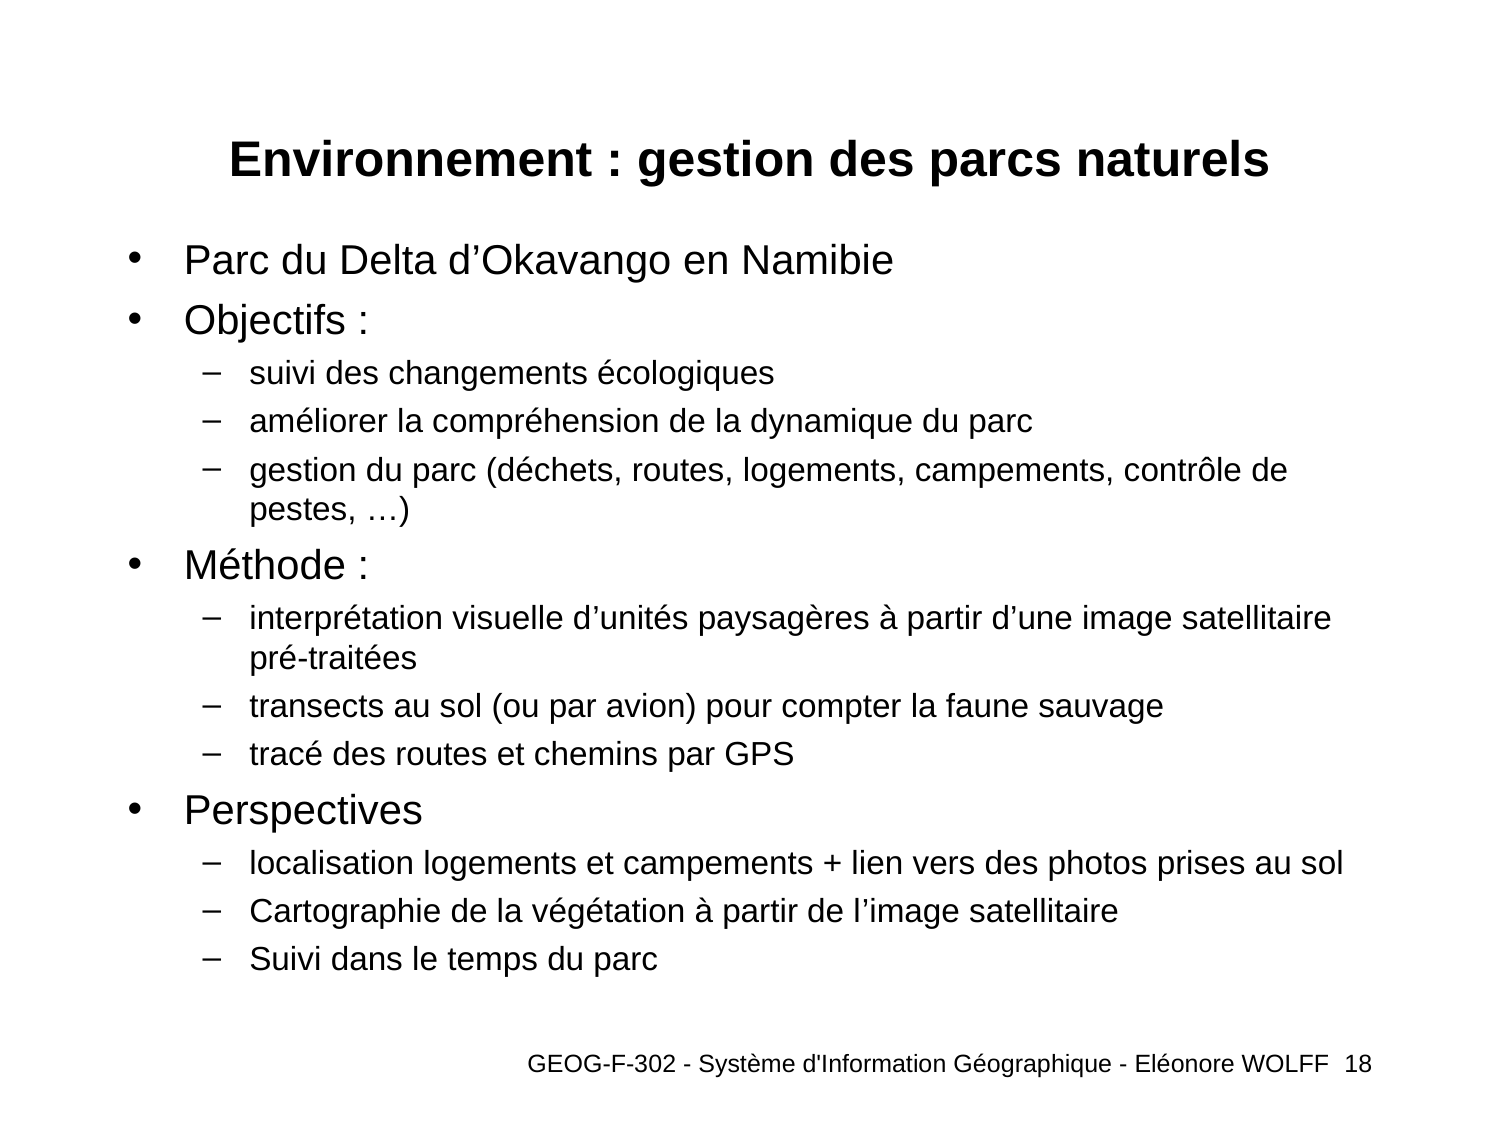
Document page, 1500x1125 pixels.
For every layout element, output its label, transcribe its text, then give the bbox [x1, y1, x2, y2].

list Parc du Delta d’Okavango en Namibie Objectifs : suivi des changements écologiques améliorer la compréhension de la dynamique du parc gestion du parc (déchets, routes, logements, campements, contrôle de pestes, …) Méthode : interprétation visuelle d’unités paysagères à partir d’une image satellitaire pré-traitées transects au sol (ou par avion) pour compter la faune sauvage tracé des routes et chemins par GPS Perspectives localisation logements et campements + lien vers des photos prises au sol Cartographie de la végétation à partir de l’image satellitaire Suivi dans le temps du parc [112, 224, 1388, 1026]
text_box GEOG-F-302 - Système d'Information Géographique - Eléonore WOLFF [512, 1026, 988, 1101]
text_box <number> [1074, 1026, 1388, 1101]
title Environnement : gestion des parcs naturels [112, 99, 1388, 213]
